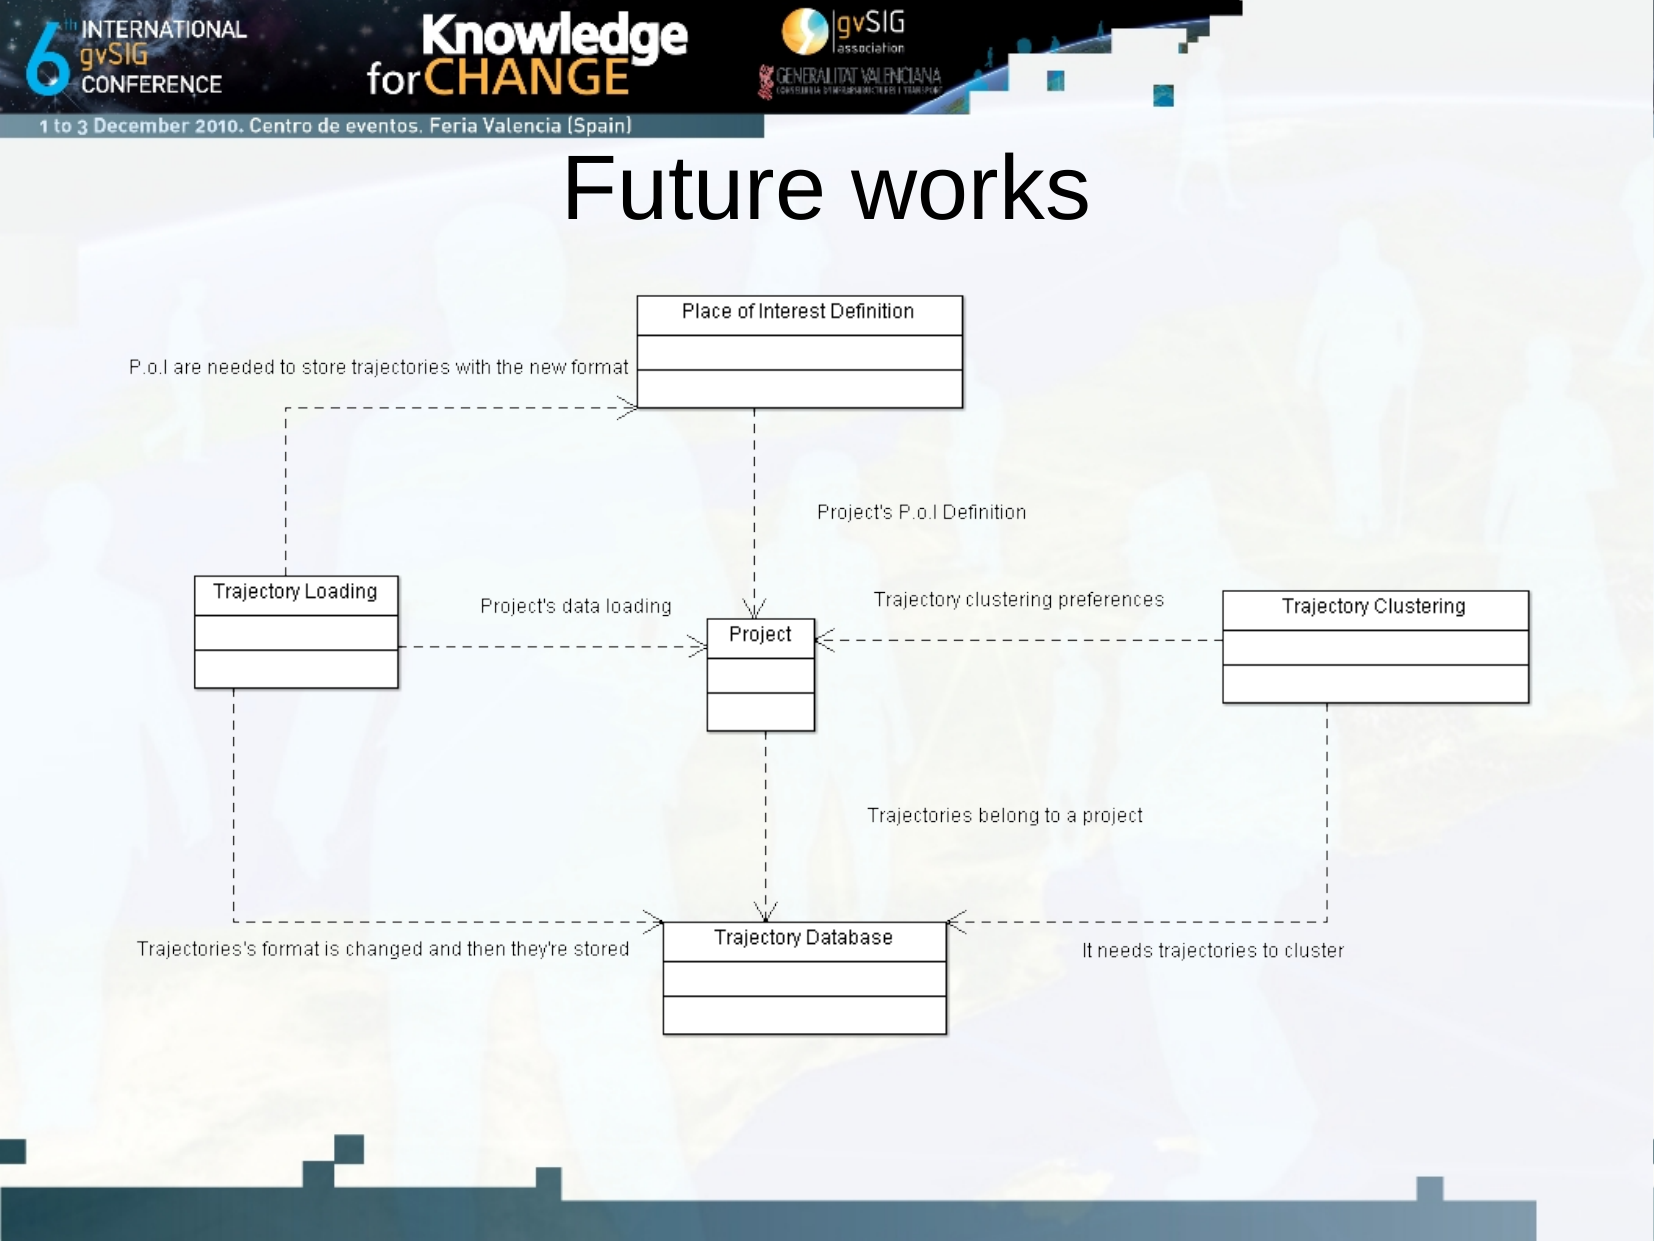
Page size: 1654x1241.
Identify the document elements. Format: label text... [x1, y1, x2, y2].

title Future works [82, 92, 1571, 236]
picture [0, 0, 1654, 1241]
